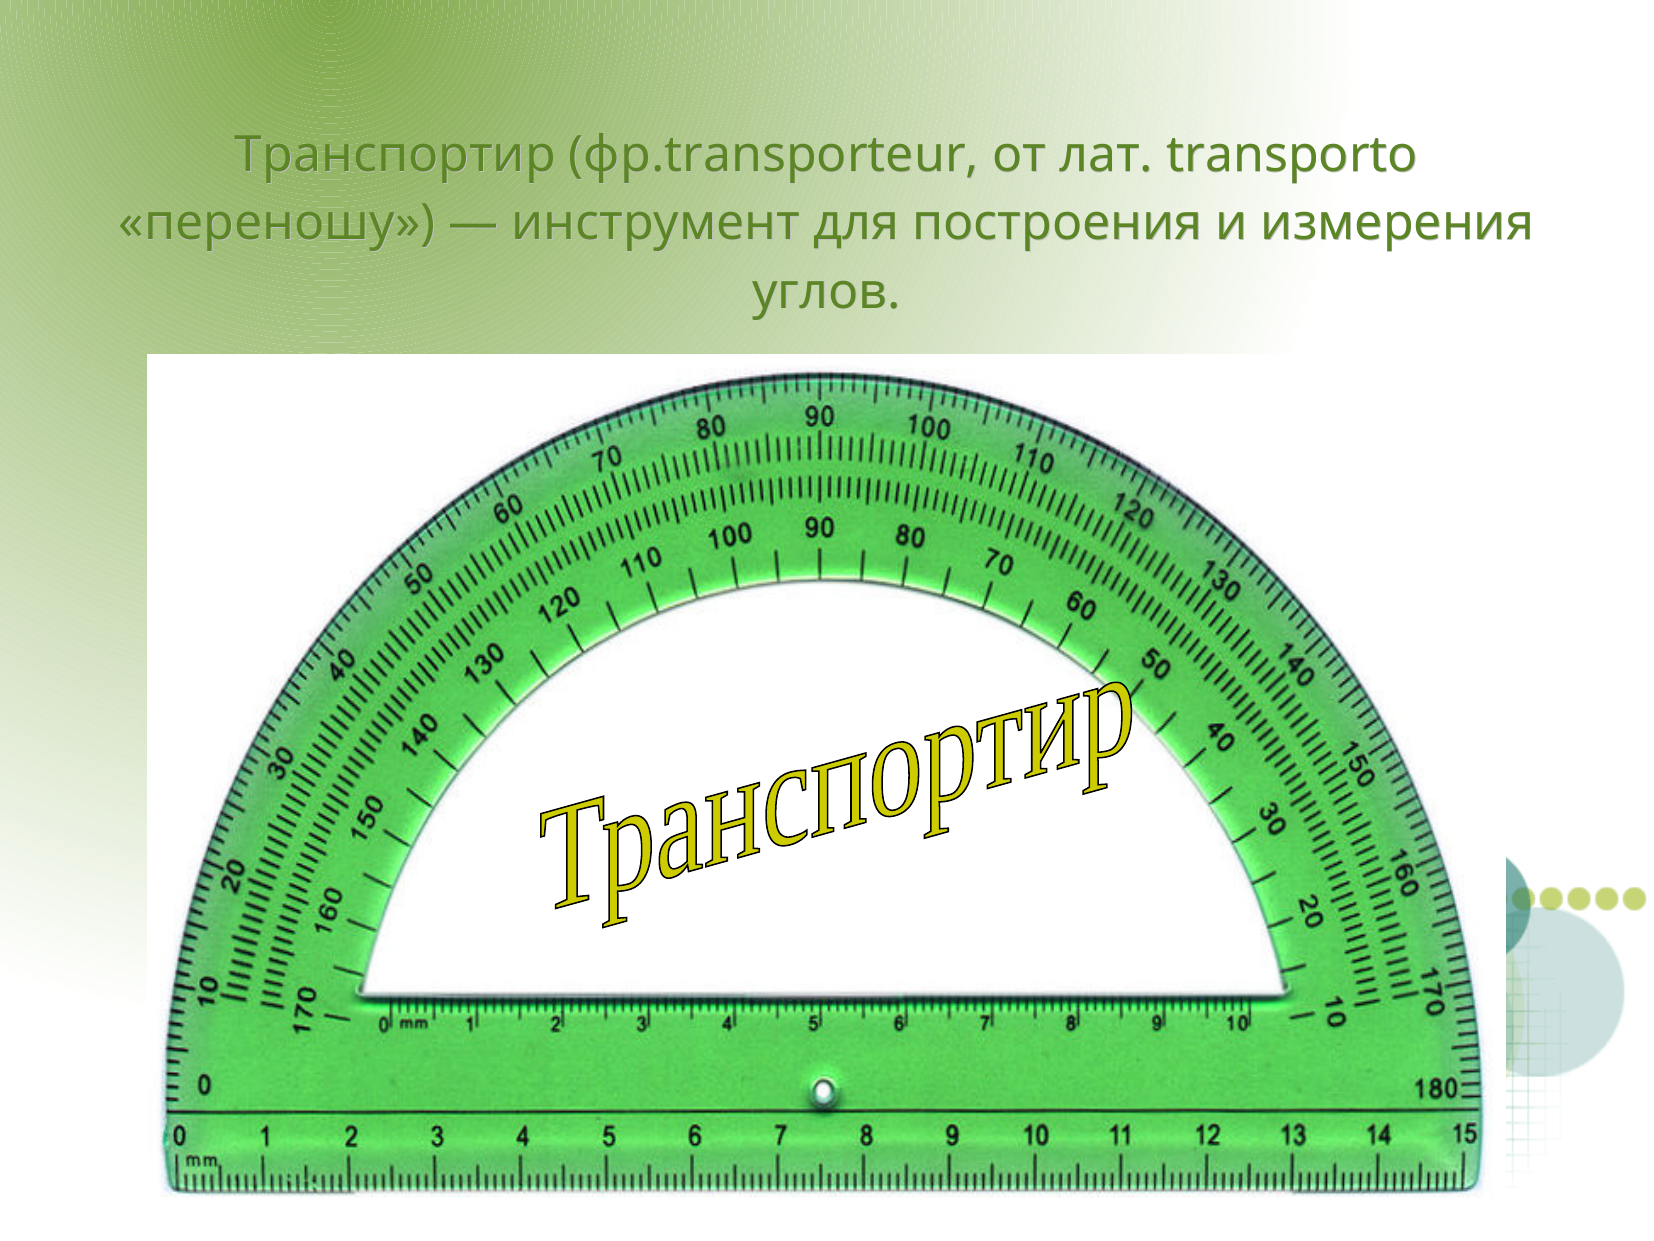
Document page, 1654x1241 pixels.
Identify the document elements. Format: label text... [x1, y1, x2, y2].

title Транспортир (фр.transporteur, от лат. transporto «переношу») — инструмент для построения и измерения углов. [118, 0, 1536, 419]
text_box Транспортир [602, 815, 652, 928]
text_box Транспортир [705, 782, 760, 867]
text_box Транспортир [540, 796, 604, 909]
text_box Транспортир [812, 752, 866, 838]
text_box Транспортир [924, 726, 973, 839]
text_box Транспортир [766, 770, 807, 846]
picture [147, 419, 1654, 1211]
text_box Транспортир [977, 709, 1022, 789]
text_box Транспортир [1083, 682, 1132, 795]
text_box Транспортир [1025, 693, 1079, 779]
text_box Транспортир [659, 802, 703, 879]
text_box Транспортир [872, 741, 919, 817]
